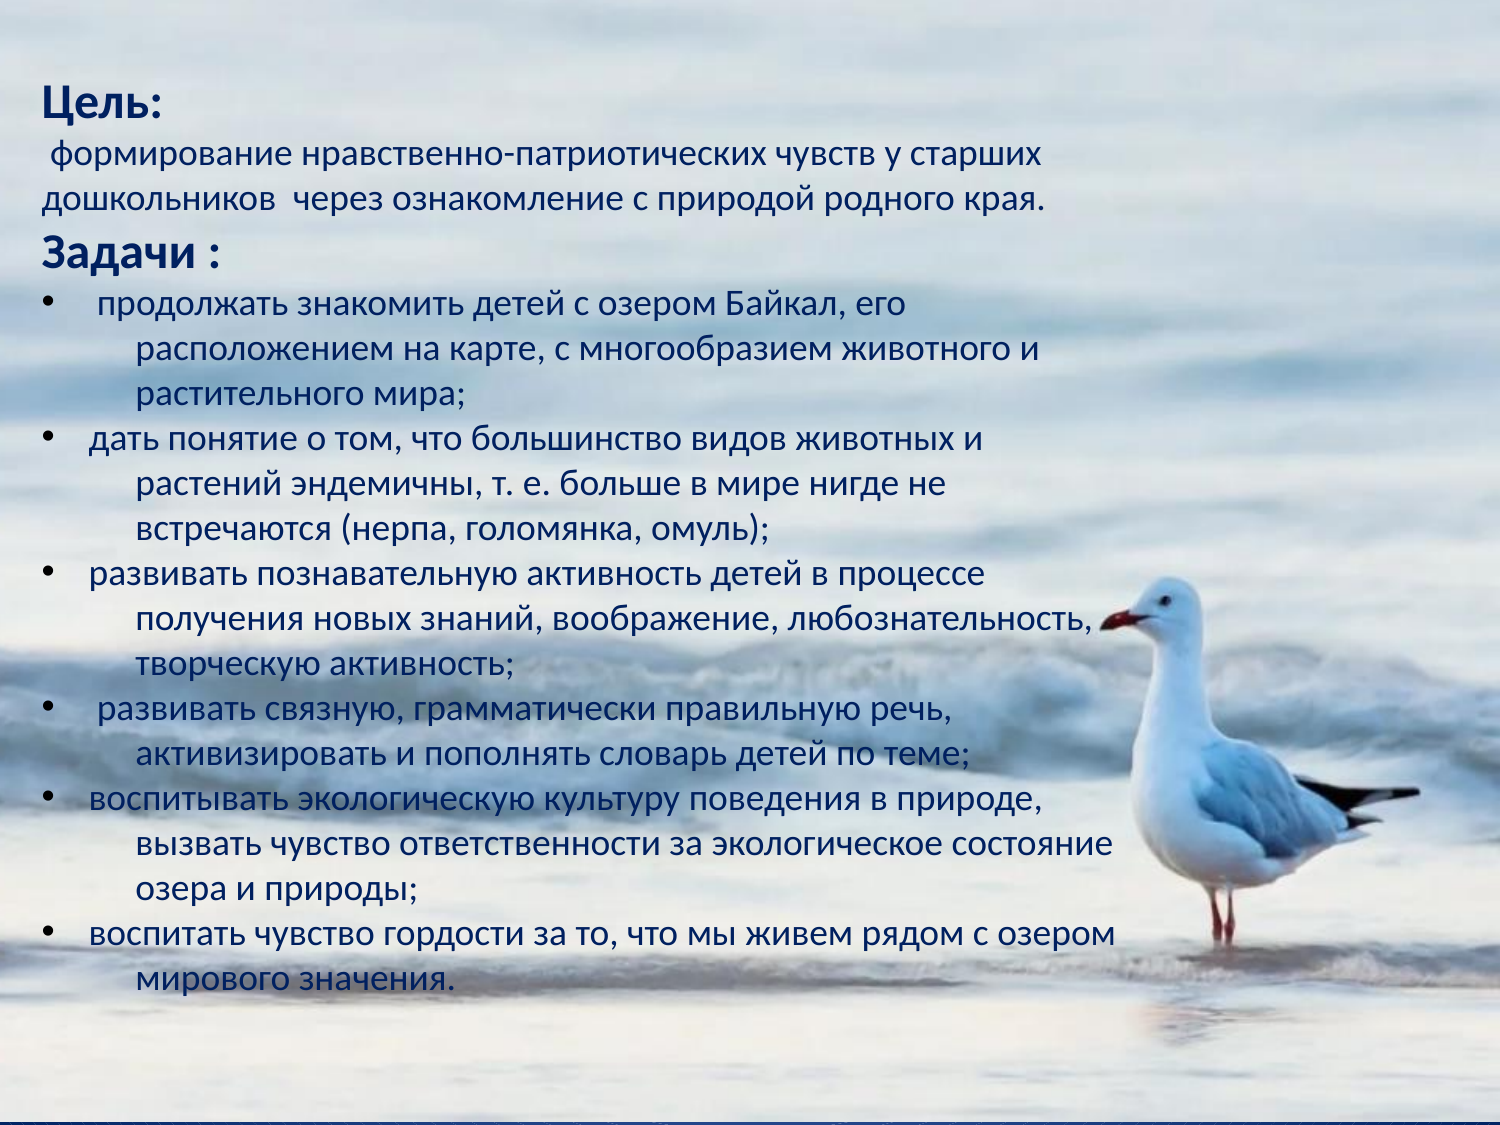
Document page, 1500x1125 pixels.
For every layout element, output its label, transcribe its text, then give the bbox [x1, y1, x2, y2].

picture [0, 0, 1500, 1122]
text_box Цель: формирование нравственно-патриотических чувств у старших дошкольников через ознакомление с природой родного края. Задачи : продолжать знакомить детей с озером Байкал, его расположением на карте, с многообразием животного и растительного мира; дать понятие о том, что большинство видов животных и растений эндемичны, т. е. больше в мире нигде не встречаются (нерпа, голомянка, омуль); развивать познавательную активность детей в процессе получения новых знаний, воображение, любознательность, творческую активность; развивать связную, грамматически правильную речь, активизировать и пополнять словарь детей по теме; воспитывать экологическую культуру поведения в природе, вызвать чувство ответственности за экологическое состояние озера и природы; воспитать чувство гордости за то, что мы живем рядом с озером мирового значения. [27, 31, 1142, 1006]
